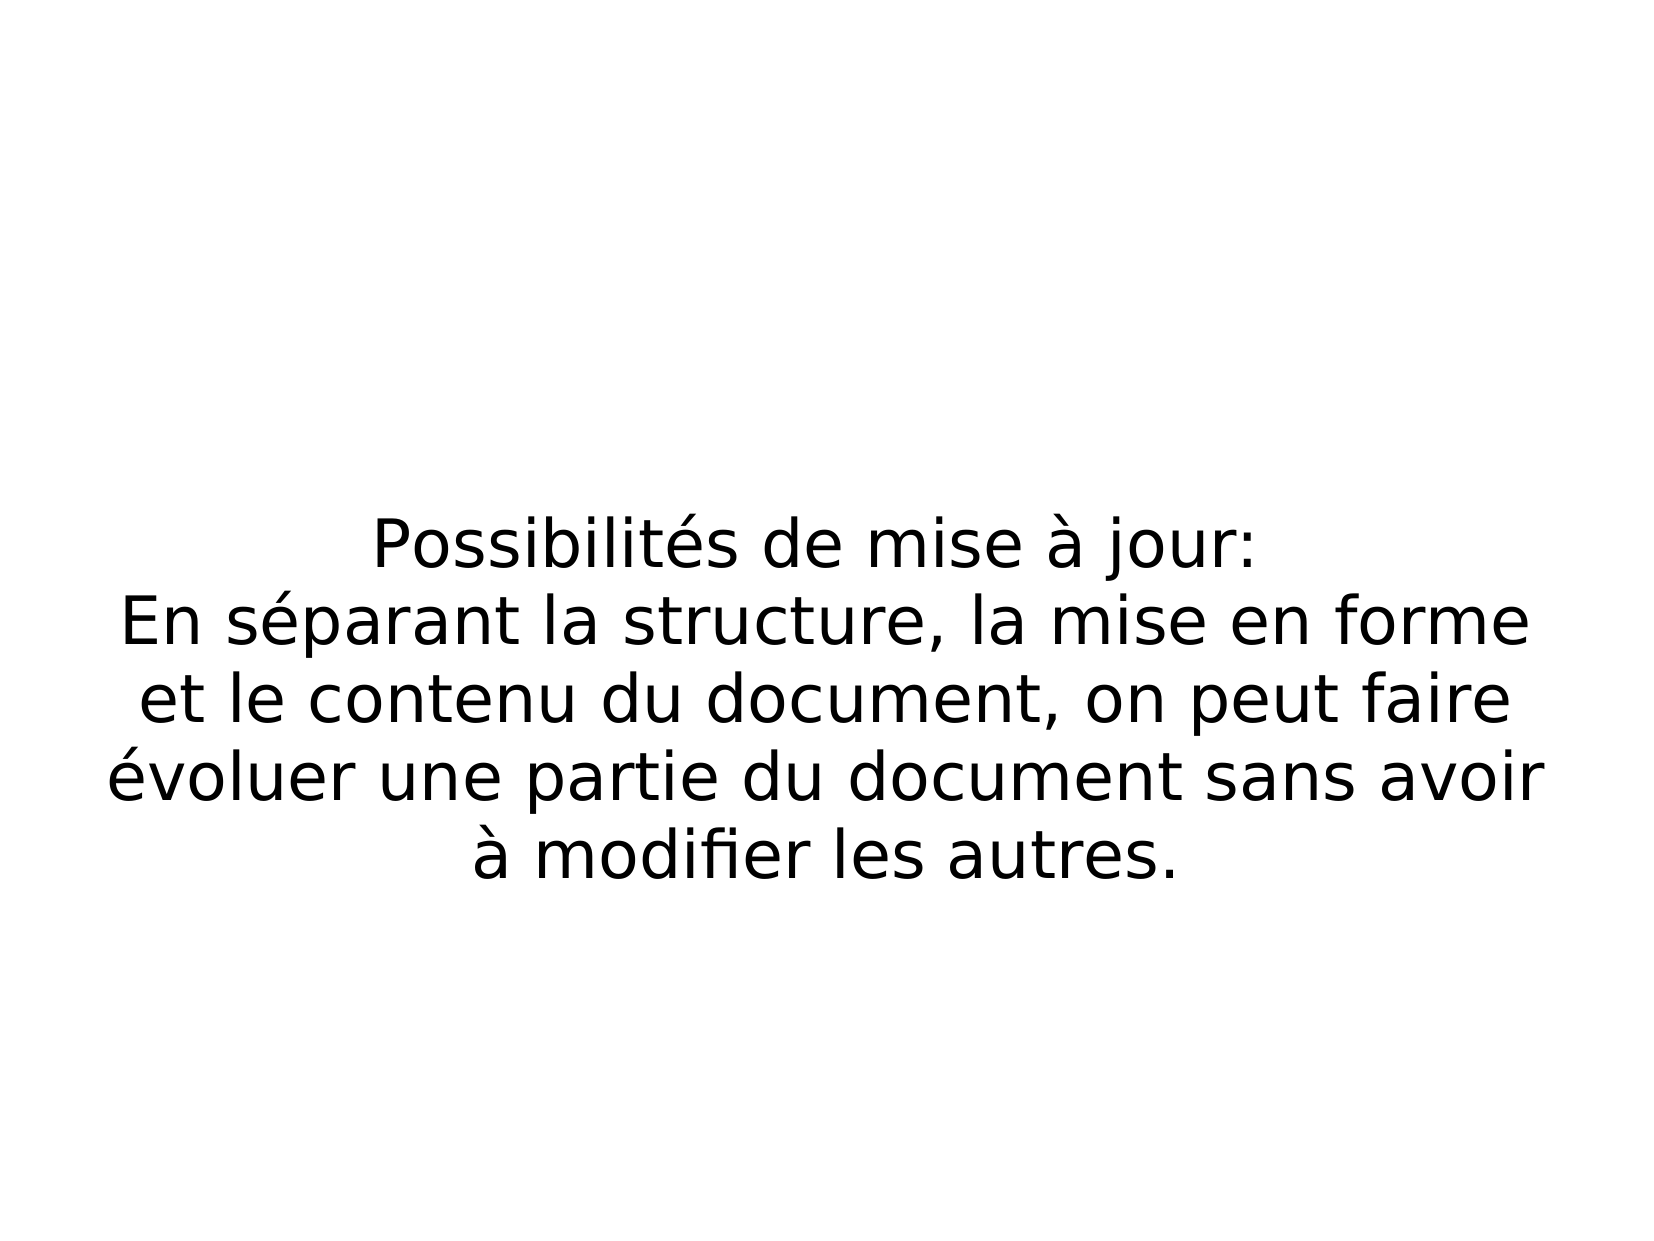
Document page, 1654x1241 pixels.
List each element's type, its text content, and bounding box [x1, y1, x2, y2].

subtitle Possibilités de mise à jour: En séparant la structure, la mise en forme et le contenu du document, on peut faire évoluer une partie du document sans avoir à modifier les autres. [82, 290, 1571, 1109]
